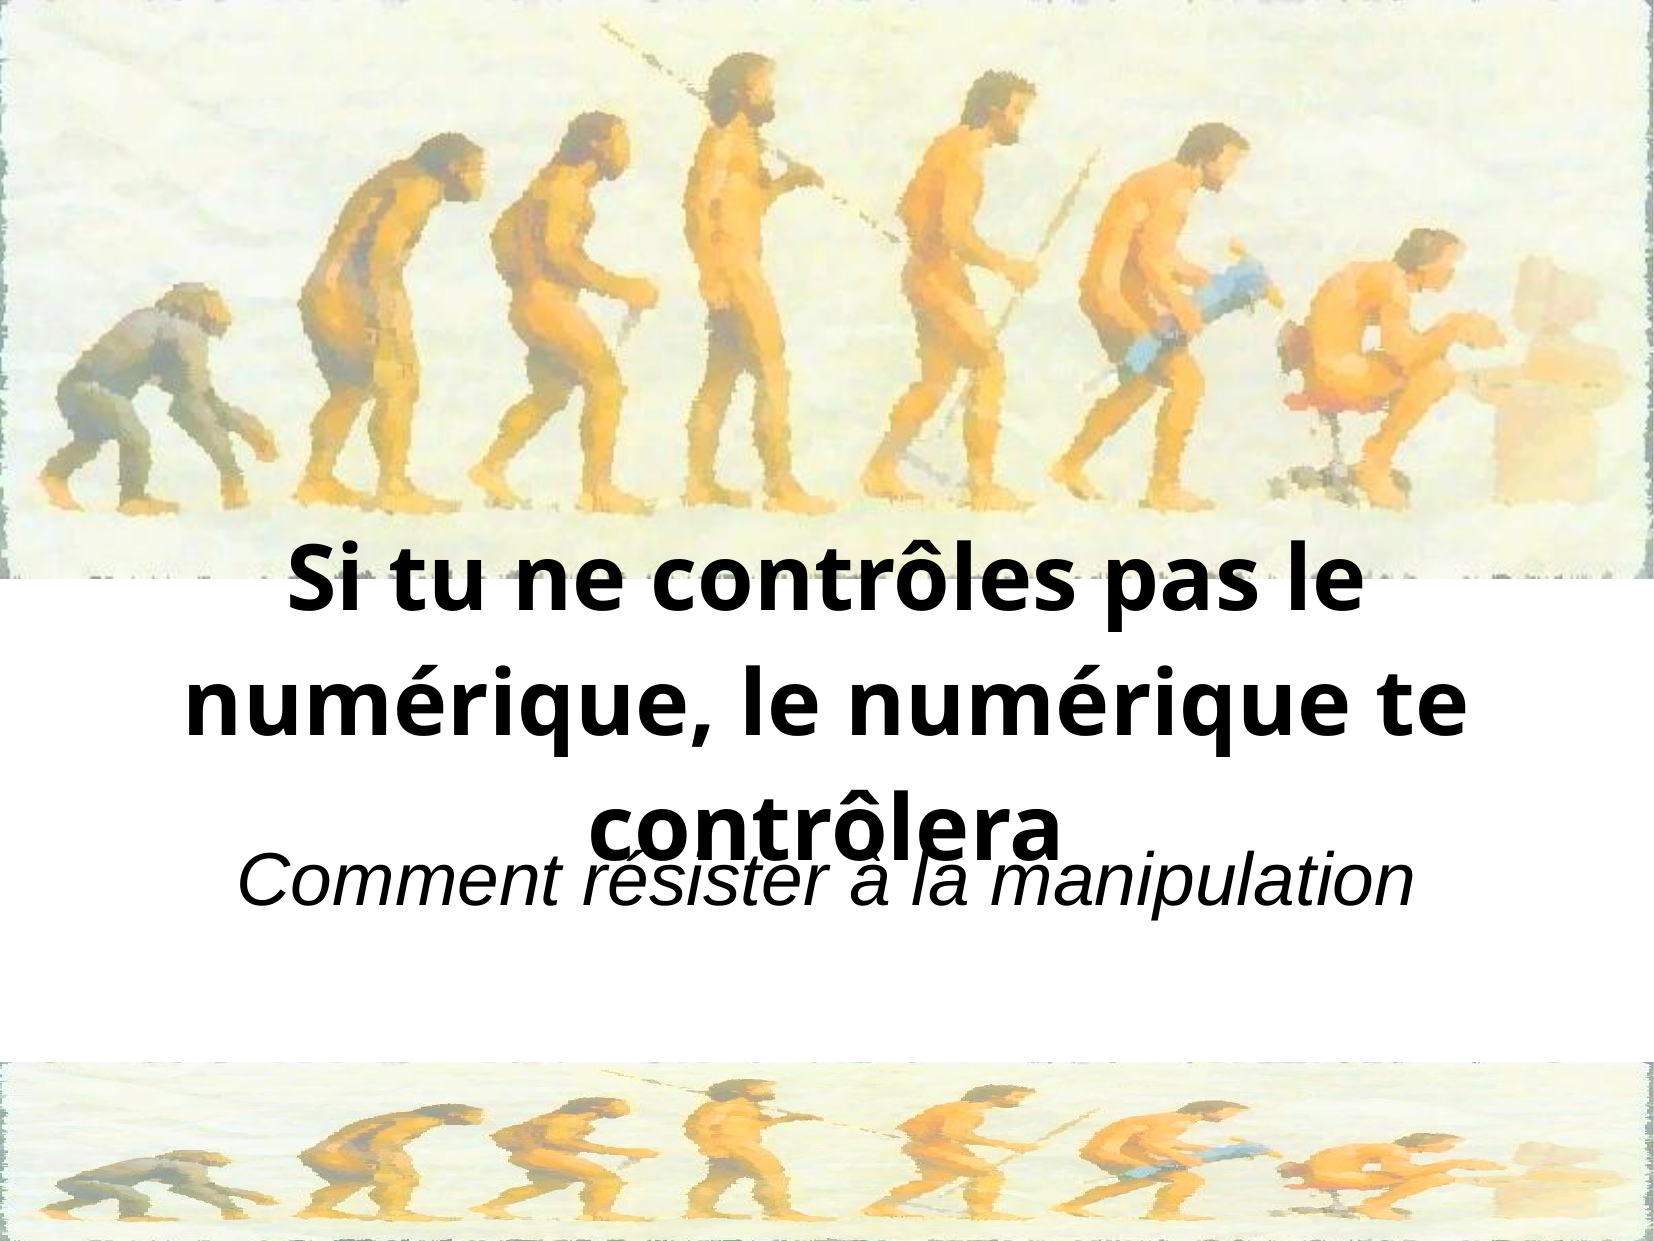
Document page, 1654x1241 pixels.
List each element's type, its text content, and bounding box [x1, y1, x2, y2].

picture [0, 1062, 1654, 1241]
title Si tu ne contrôles pas le numérique, le numérique te contrôlera [47, 566, 1607, 834]
subtitle Comment résister à la manipulation [82, 767, 1571, 993]
picture [0, 0, 1654, 579]
